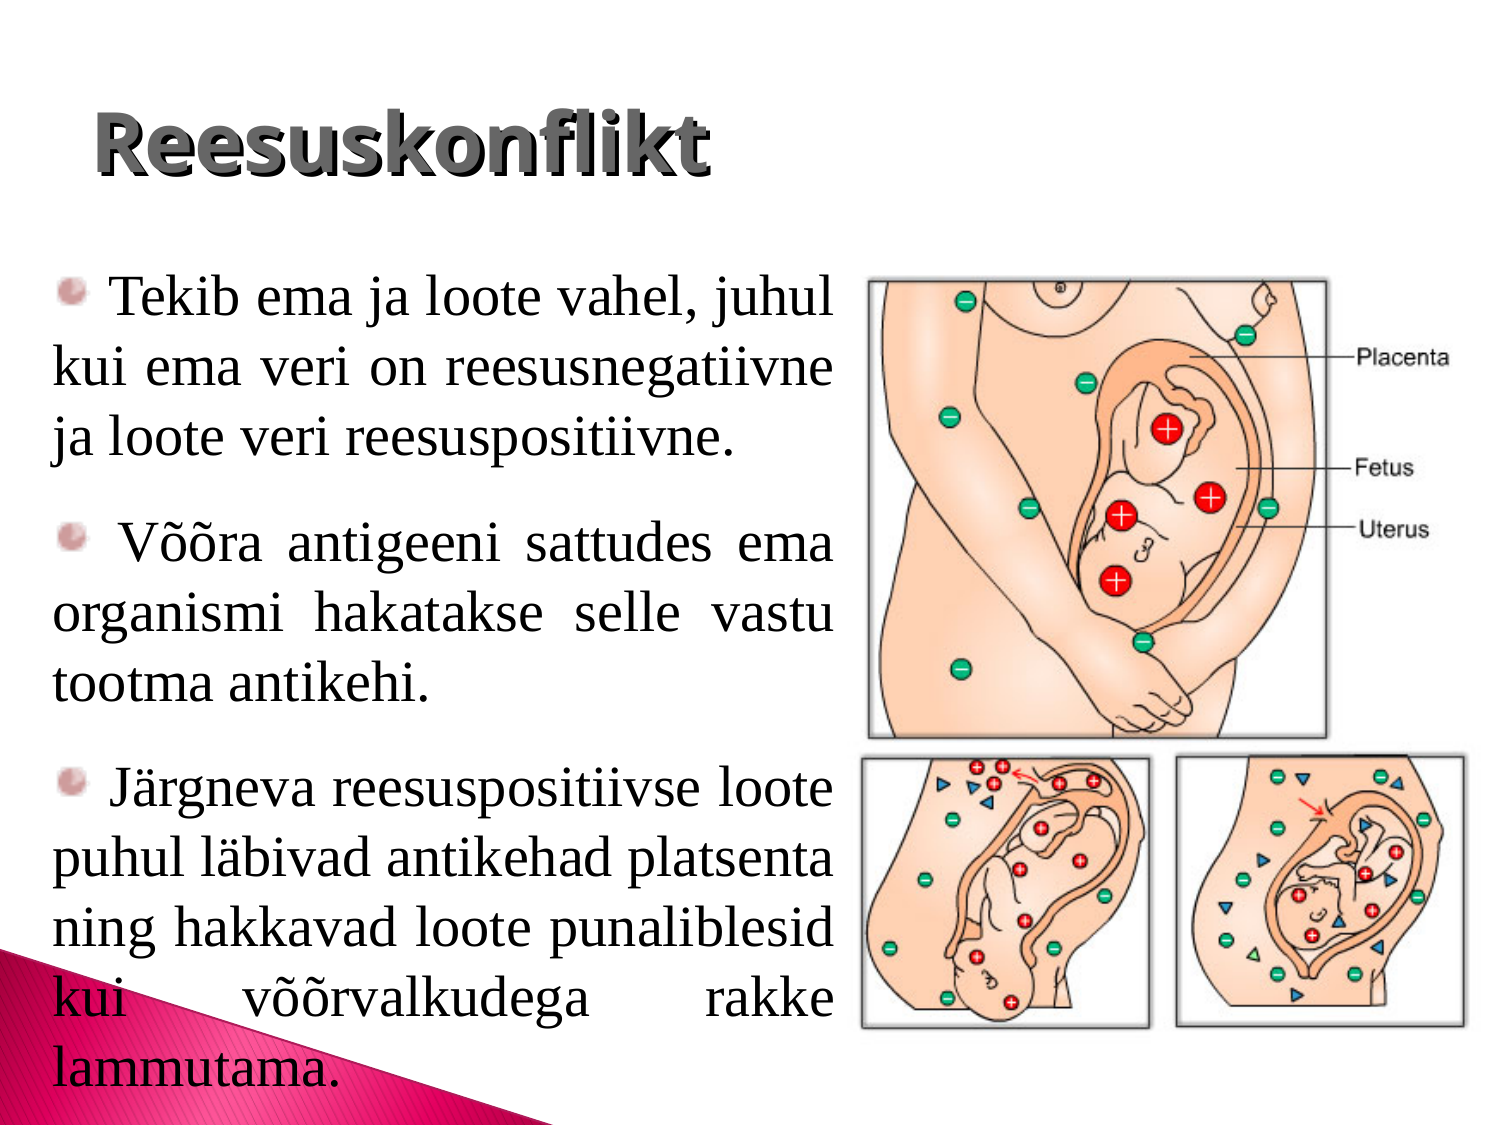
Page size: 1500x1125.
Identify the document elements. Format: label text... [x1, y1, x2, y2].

text_box Tekib ema ja loote vahel, juhul kui ema veri on reesusnegatiivne ja loote veri reesuspositiivne. Võõra antigeeni sattudes ema organismi hakatakse selle vastu tootma antikehi. Järgneva reesuspositiivse loote puhul läbivad antikehad platsenta ning hakkavad loote punaliblesid kui võõrvalkudega rakke lammutama. [37, 249, 850, 1106]
title Reesuskonflikt [75, 45, 1426, 233]
picture [850, 262, 1500, 1051]
